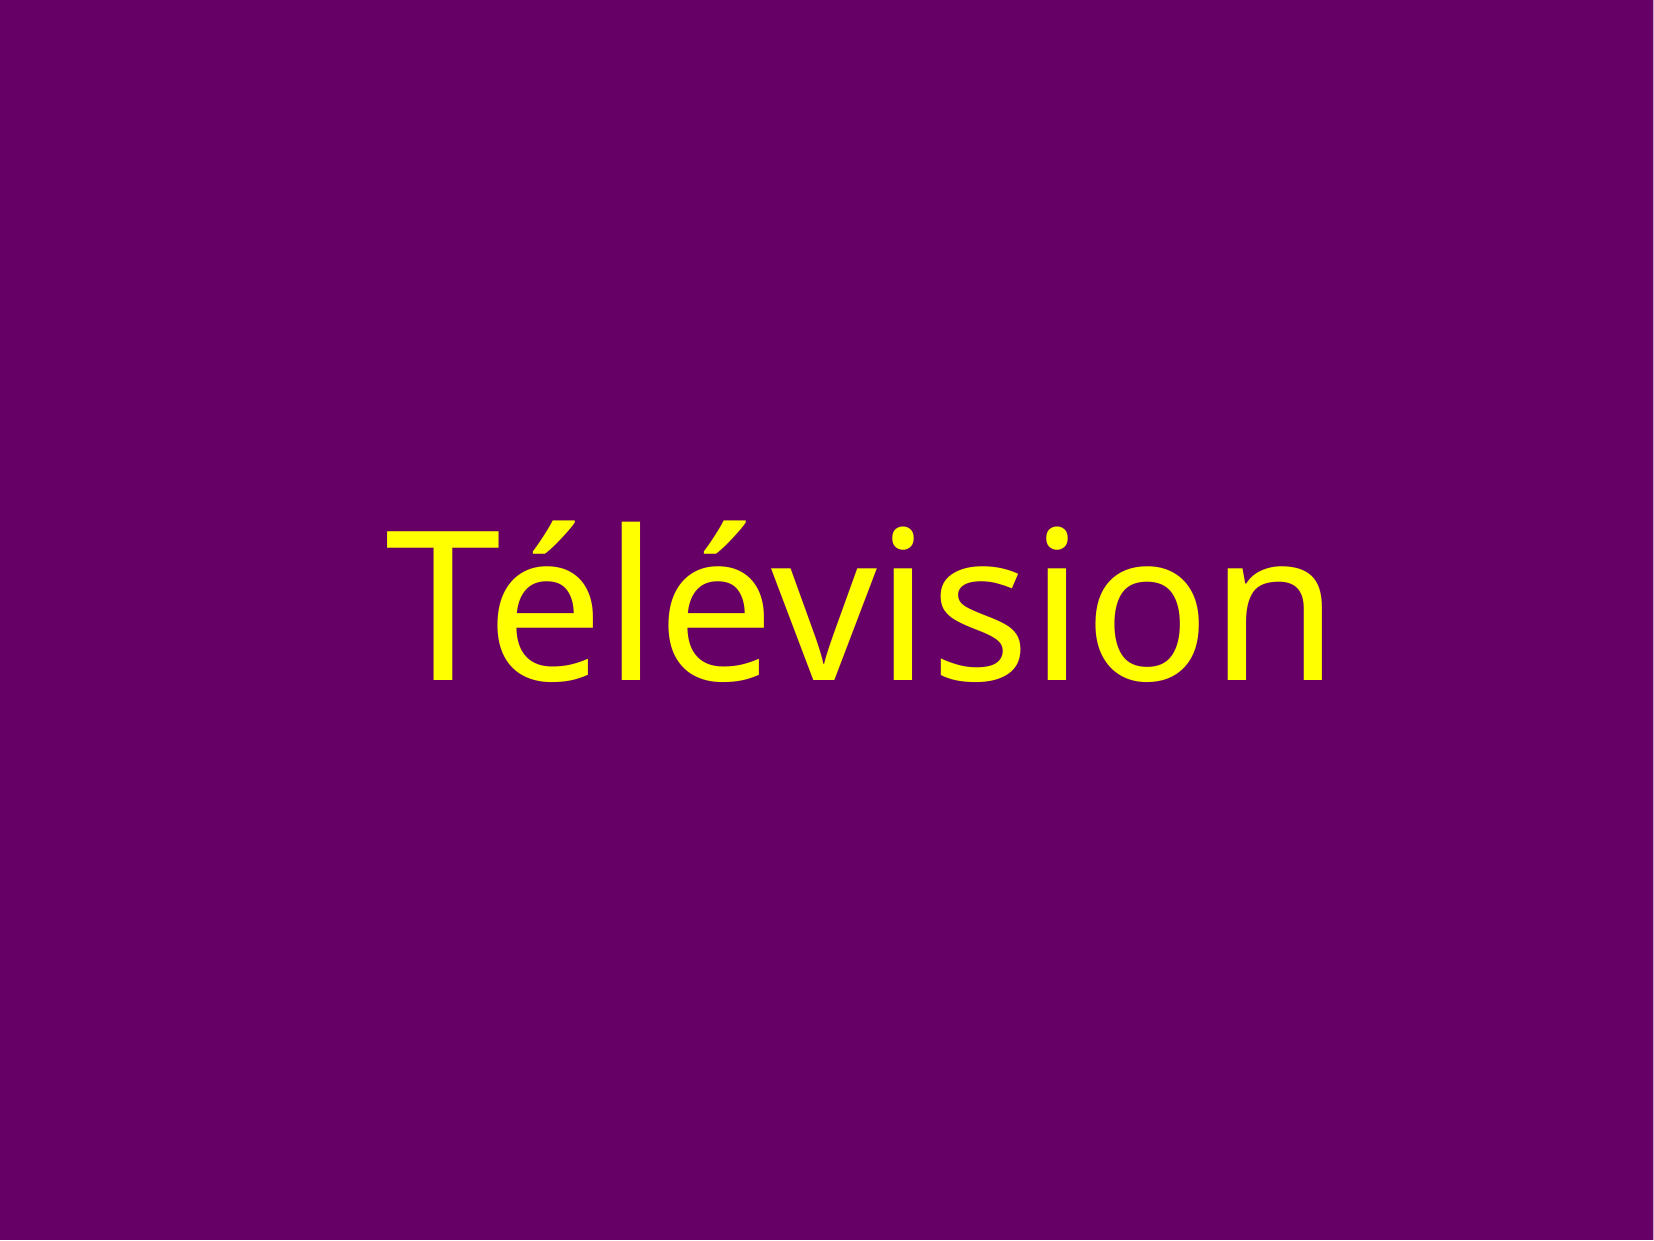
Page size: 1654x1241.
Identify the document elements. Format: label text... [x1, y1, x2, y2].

subtitle Télévision [118, 77, 1607, 1123]
